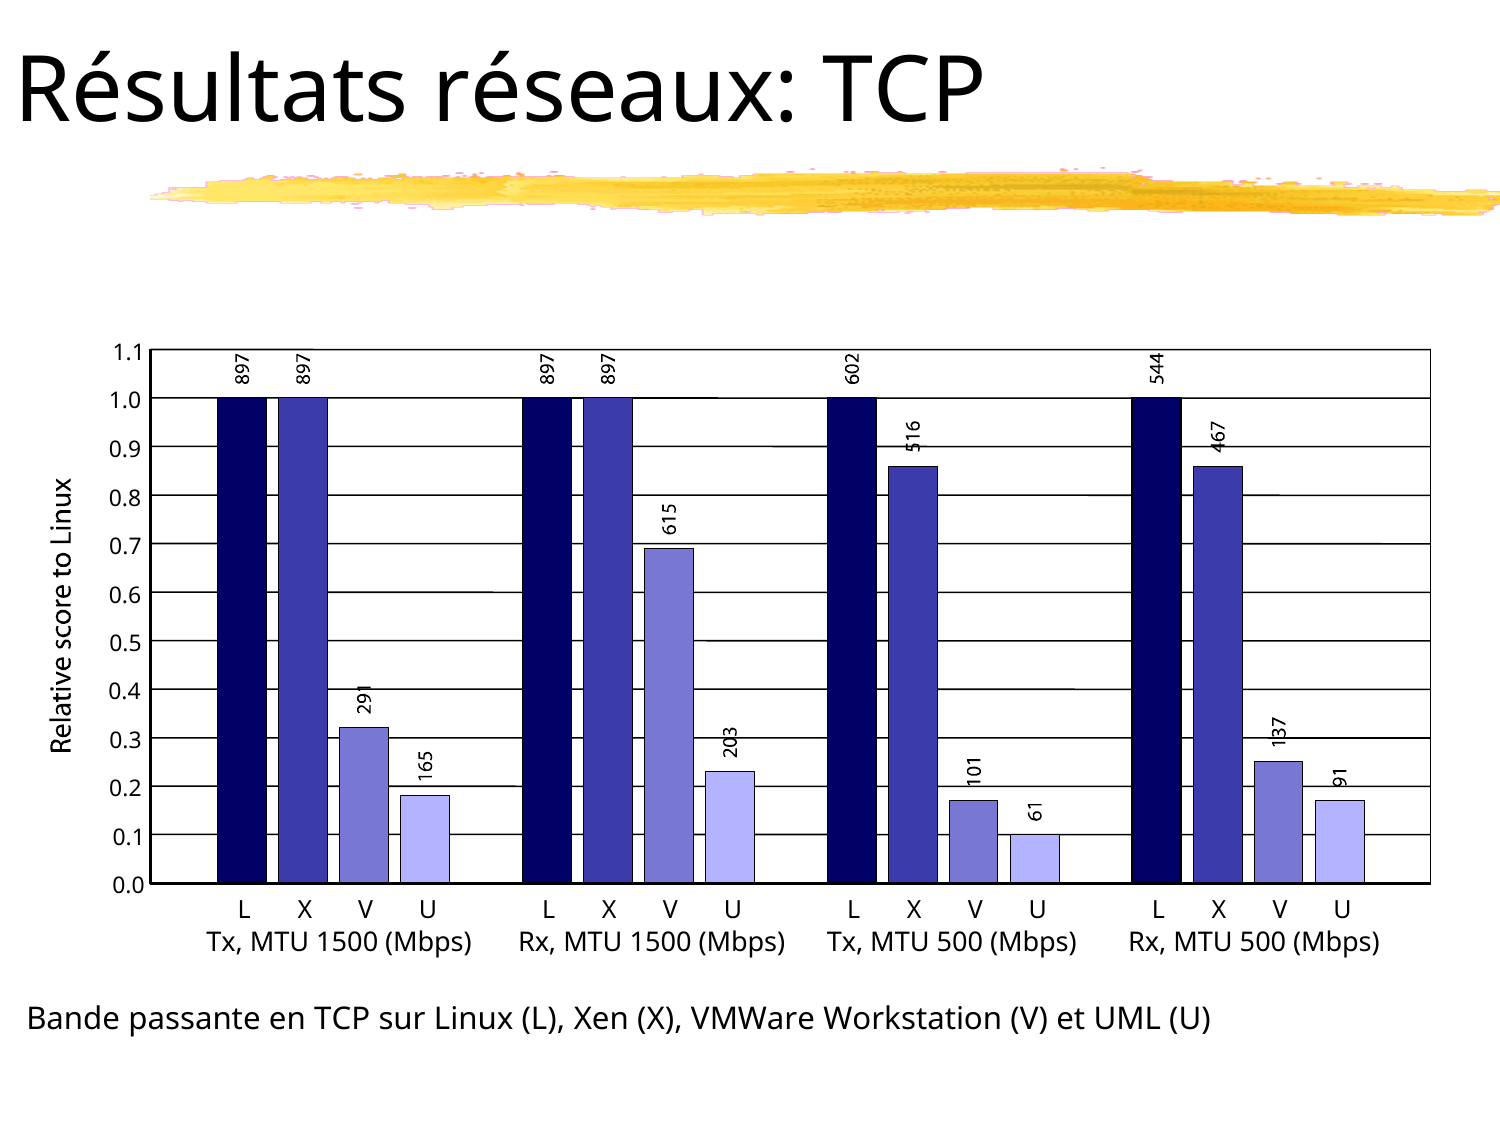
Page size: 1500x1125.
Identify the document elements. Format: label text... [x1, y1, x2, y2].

text_box [1149, 353, 1164, 374]
text_box L [542, 892, 557, 923]
text_box [949, 800, 998, 882]
text_box [827, 397, 877, 882]
text_box [55, 703, 71, 716]
text_box [357, 693, 372, 703]
text_box [50, 738, 71, 752]
text_box [56, 526, 71, 530]
text_box [888, 466, 938, 882]
text_box [644, 548, 694, 882]
text_box [967, 759, 981, 764]
text_box [662, 517, 676, 523]
text_box [55, 552, 71, 567]
text_box 0.8 [108, 481, 141, 510]
text_box U [1028, 892, 1047, 923]
text_box [339, 727, 389, 882]
text_box [52, 693, 71, 702]
text_box [55, 609, 71, 624]
text_box L [847, 892, 861, 923]
text_box [540, 353, 554, 363]
text_box [1027, 811, 1042, 821]
text_box Rx, MTU 1500 (Mbps) [518, 923, 786, 956]
text_box [55, 599, 71, 607]
text_box [1272, 717, 1286, 726]
text_box X [601, 892, 619, 923]
text_box [1332, 777, 1347, 787]
text_box [55, 657, 71, 671]
text_box [235, 364, 250, 374]
text_box [522, 397, 572, 882]
text_box [540, 364, 555, 374]
title Résultats réseaux: TCP [0, 5, 1500, 150]
text_box [845, 353, 859, 363]
text_box [278, 397, 328, 882]
text_box [1210, 421, 1225, 431]
text_box [705, 771, 755, 882]
text_box 0.0 [112, 869, 145, 898]
text_box [56, 493, 71, 507]
text_box [49, 718, 71, 722]
text_box V [663, 892, 680, 923]
text_box [235, 375, 250, 384]
text_box [418, 775, 432, 781]
text_box [583, 397, 633, 882]
text_box [723, 748, 737, 758]
text_box [662, 504, 677, 513]
text_box [601, 375, 615, 384]
text_box [1254, 761, 1303, 882]
text_box 0.7 [109, 530, 141, 558]
text_box [905, 443, 920, 452]
text_box Bande passante en TCP sur Linux (L), Xen (X), VMWare Workstation (V) et UML (U) [18, 995, 1500, 1062]
text_box 0.3 [109, 723, 142, 752]
text_box [723, 737, 737, 747]
text_box [50, 532, 71, 544]
text_box [56, 478, 71, 492]
text_box [1272, 741, 1286, 747]
text_box [235, 353, 249, 363]
text_box [845, 364, 860, 384]
text_box X [906, 892, 924, 923]
text_box [905, 435, 920, 440]
text_box [967, 780, 981, 786]
text_box [357, 705, 371, 714]
text_box [55, 510, 71, 523]
text_box [1193, 466, 1243, 882]
text_box V [1272, 892, 1290, 923]
text_box [662, 525, 677, 535]
text_box Rx, MTU 500 (Mbps) [1128, 923, 1381, 956]
text_box [296, 375, 310, 384]
text_box [601, 364, 615, 374]
text_box [1210, 431, 1225, 453]
text_box [1010, 834, 1060, 882]
text_box 0.6 [108, 578, 141, 607]
text_box 0.2 [109, 772, 141, 801]
text_box [56, 671, 71, 686]
text_box [1149, 375, 1164, 384]
text_box [55, 724, 71, 738]
text_box 1.0 [108, 384, 141, 412]
text_box [966, 766, 981, 776]
text_box 0.5 [109, 626, 142, 655]
text_box V [967, 892, 985, 923]
text_box X [297, 892, 315, 923]
text_box [1027, 804, 1042, 809]
text_box [55, 625, 71, 638]
text_box [52, 568, 71, 578]
text_box [723, 727, 737, 736]
text_box [540, 375, 555, 384]
text_box U [418, 892, 437, 923]
text_box [55, 639, 71, 649]
text_box [1315, 800, 1365, 882]
text_box U [723, 892, 742, 923]
text_box [418, 761, 433, 772]
text_box U [1333, 892, 1352, 923]
text_box 1.1 [112, 335, 145, 364]
text_box 0.4 [108, 675, 141, 703]
text_box [400, 795, 450, 882]
text_box [905, 421, 920, 431]
text_box [296, 353, 310, 363]
picture [150, 162, 1500, 226]
text_box 0.1 [112, 821, 145, 849]
text_box [357, 686, 371, 692]
text_box V [358, 892, 375, 923]
text_box [296, 364, 310, 374]
text_box [217, 397, 267, 882]
text_box [1332, 770, 1347, 775]
text_box 0.9 [108, 433, 141, 461]
text_box X [1211, 892, 1229, 923]
text_box [1132, 397, 1181, 882]
text_box L [1151, 892, 1166, 923]
text_box Tx, MTU 1500 (Mbps) [206, 923, 471, 956]
text_box L [237, 892, 252, 923]
text_box Tx, MTU 500 (Mbps) [826, 923, 1077, 956]
text_box [601, 353, 615, 363]
text_box [418, 751, 433, 761]
text_box [55, 585, 71, 598]
text_box [1271, 728, 1286, 738]
text_box [56, 687, 71, 691]
